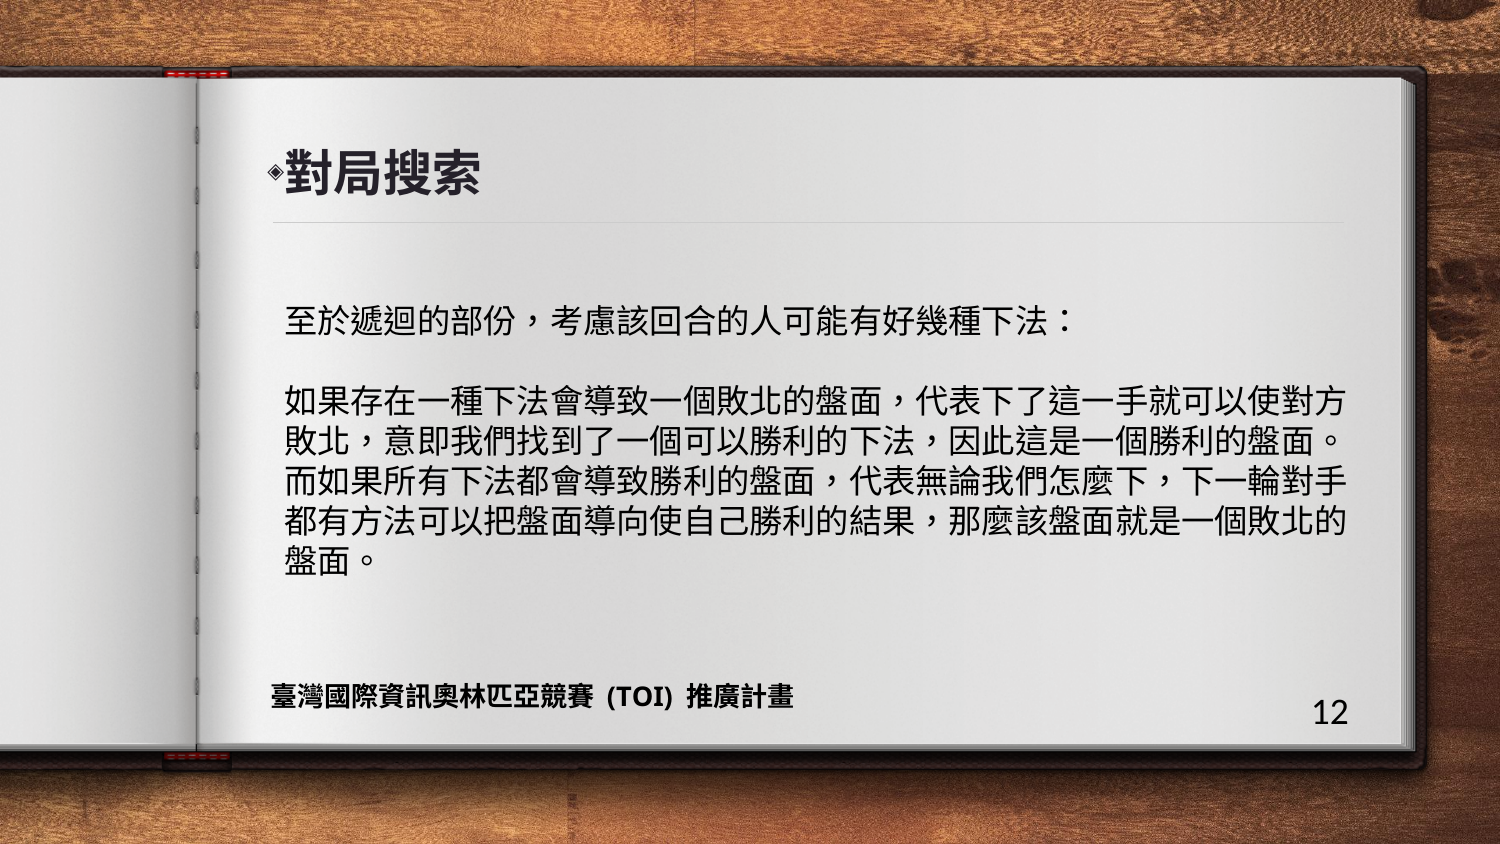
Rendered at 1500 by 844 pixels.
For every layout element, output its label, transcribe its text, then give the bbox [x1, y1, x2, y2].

text_box [1295, 672, 1386, 737]
text_box 至於遞迴的部份，考慮該回合的人可能有好幾種下法： 如果存在一種下法會導致一個敗北的盤面，代表下了這一手就可以使對方敗北，意即我們找到了一個可以勝利的下法，因此這是一個勝利的盤面。 而如果所有下法都會導致勝利的盤面，代表無論我們怎麼下，下一輪對手都有方法可以把盤面導向使自己勝利的結果，那麼該盤面就是一個敗北的盤面。 [269, 293, 1367, 592]
list 對局搜索 [252, 126, 1194, 216]
